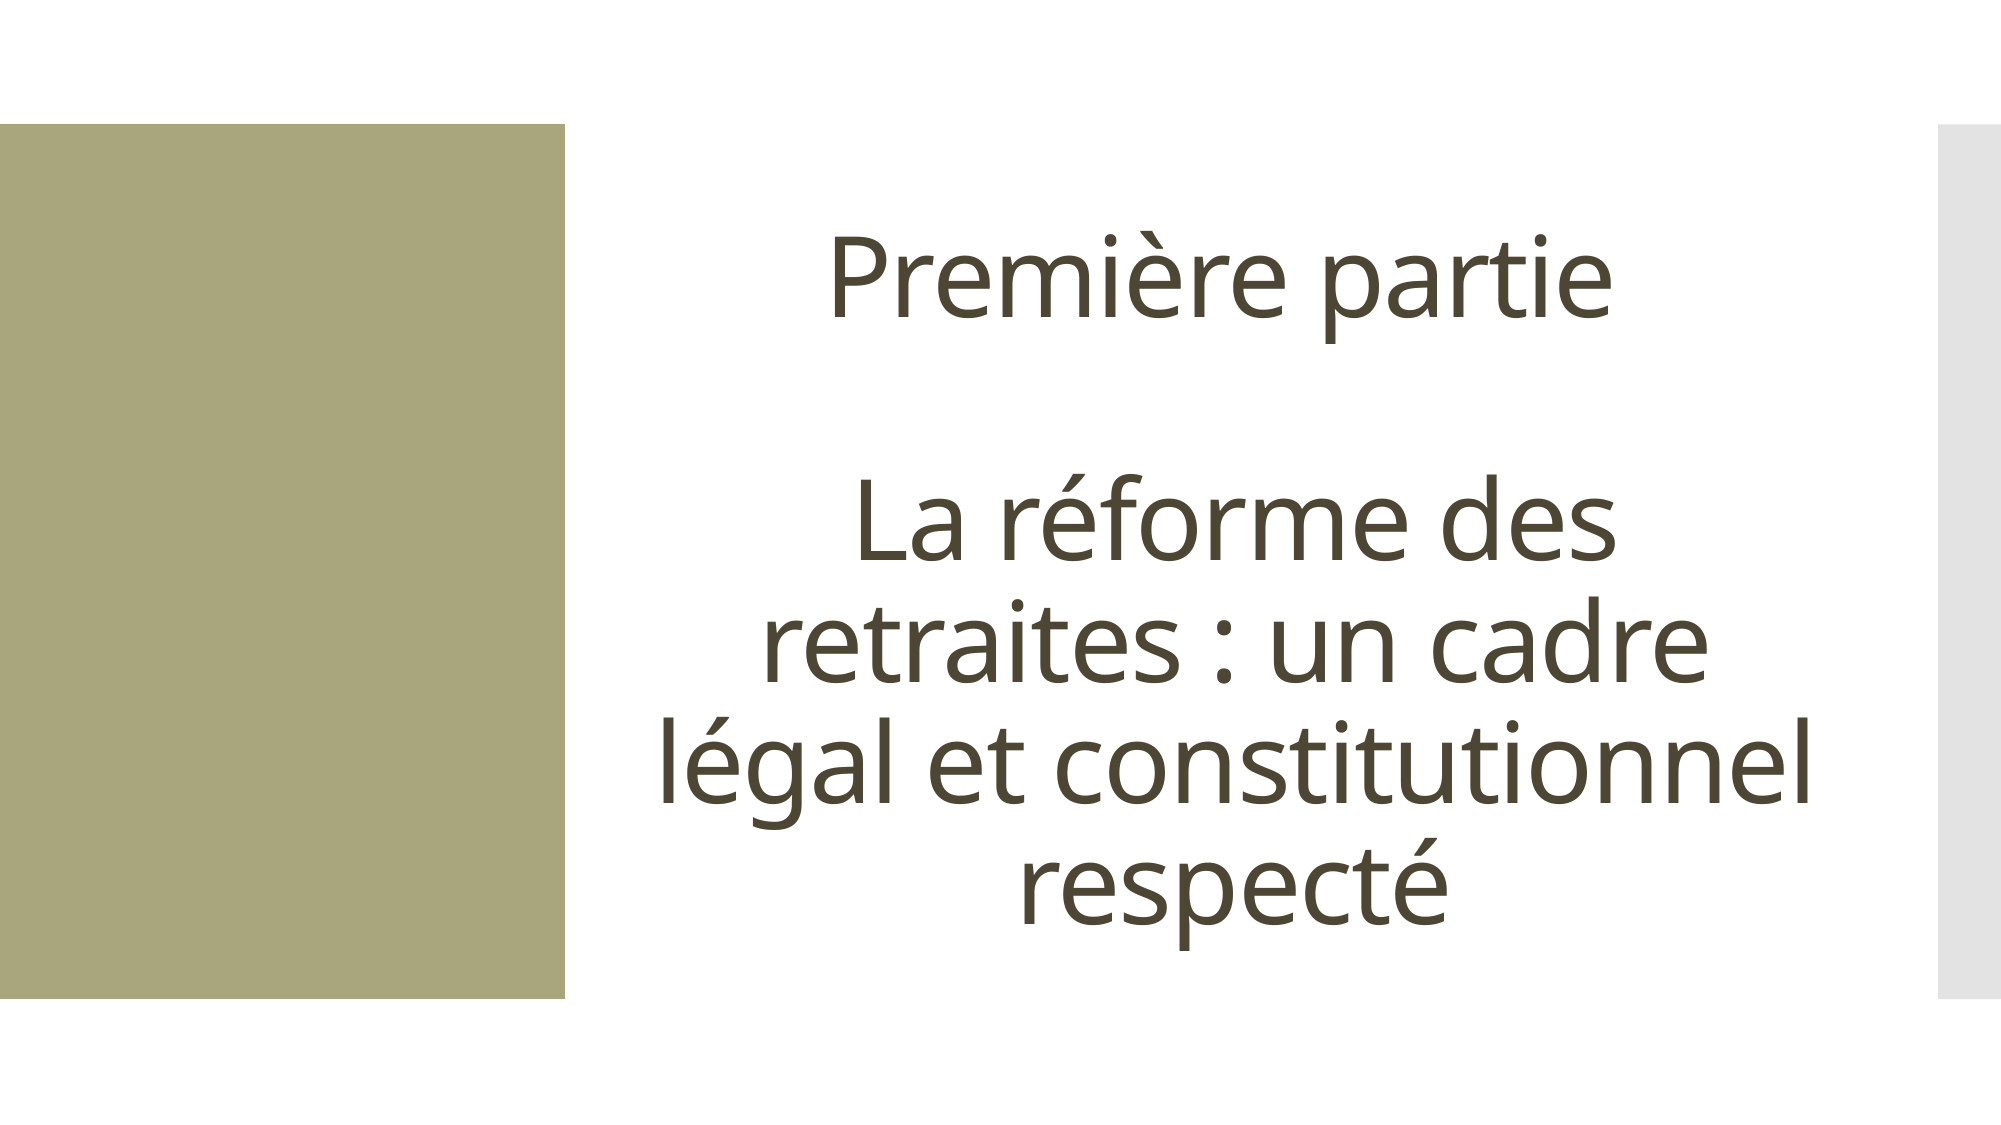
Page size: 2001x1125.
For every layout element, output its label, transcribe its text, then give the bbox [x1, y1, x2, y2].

title Première partie La réforme des retraites : un cadre légal et constitutionnel respecté [634, 213, 1835, 747]
